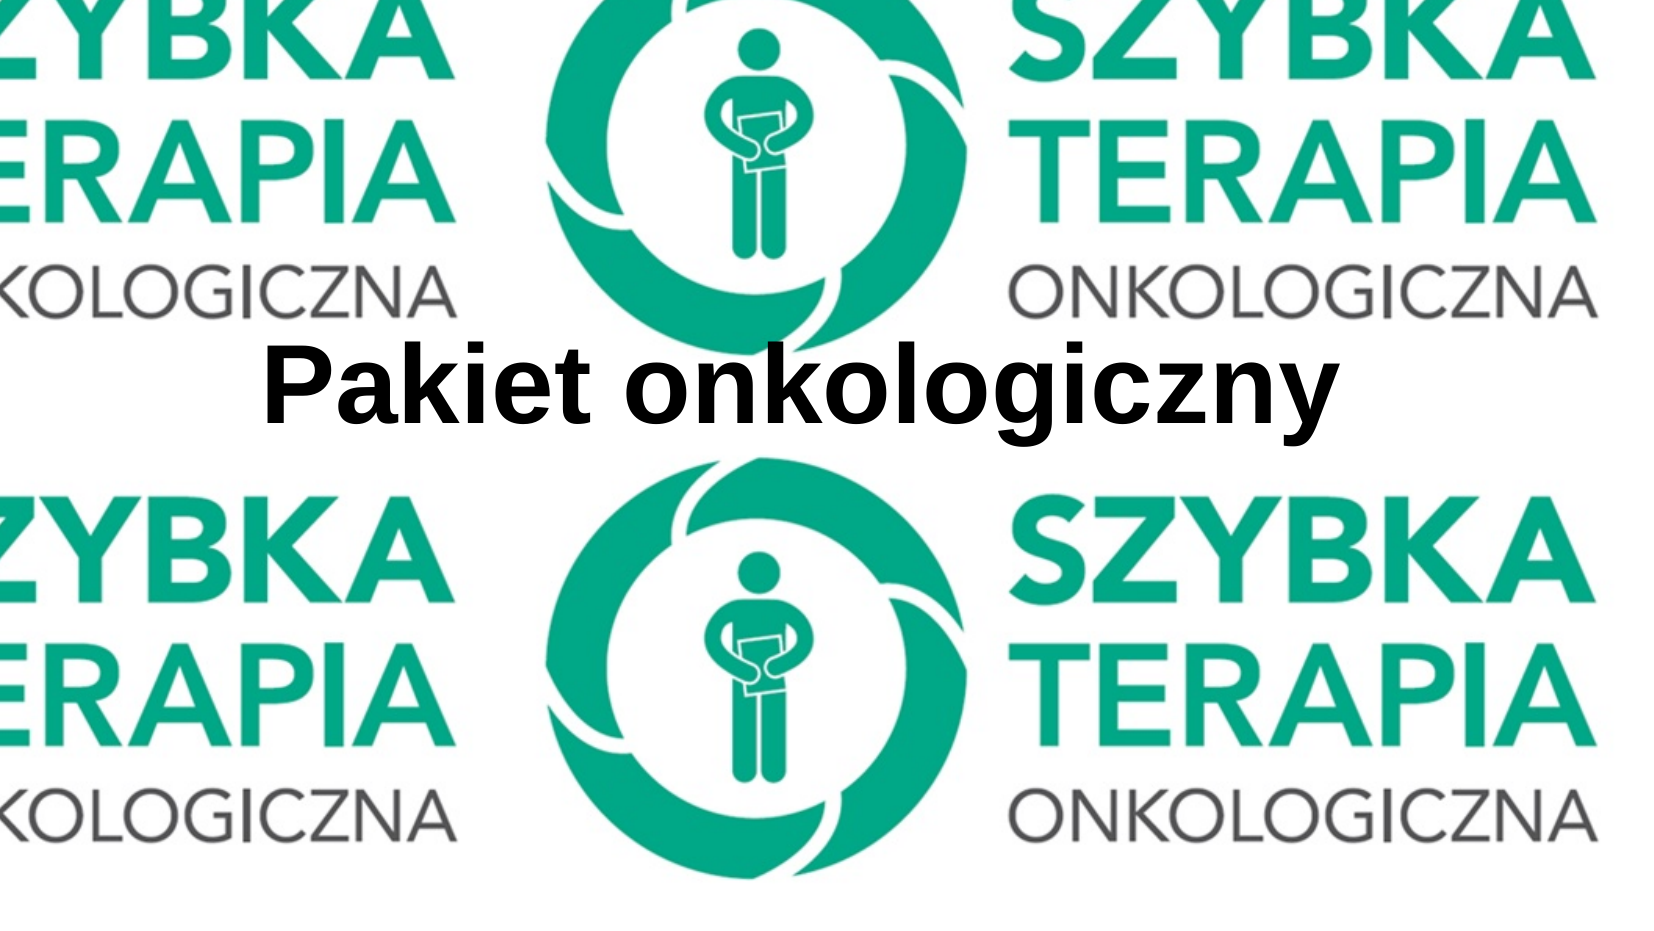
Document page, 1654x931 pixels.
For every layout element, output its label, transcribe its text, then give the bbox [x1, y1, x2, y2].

title Pakiet onkologiczny [56, 322, 1546, 511]
picture [0, 0, 1654, 931]
